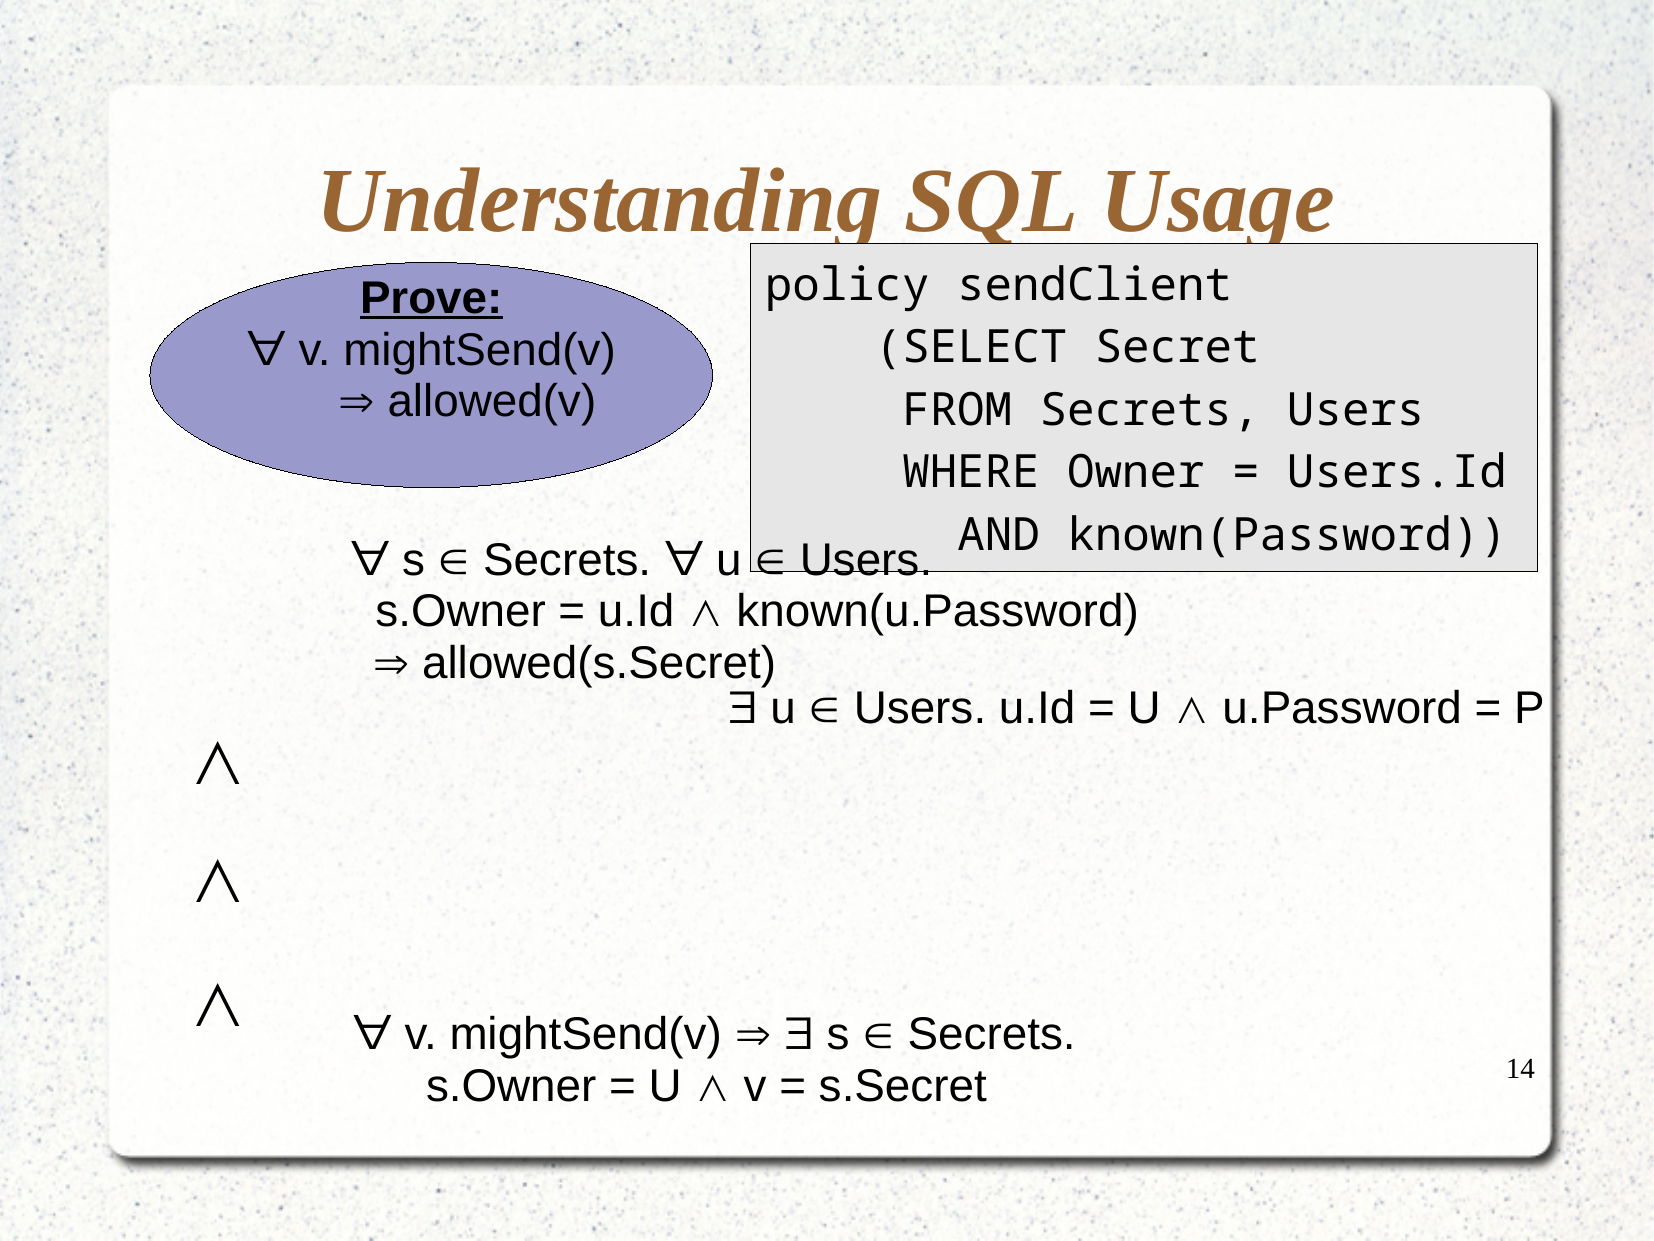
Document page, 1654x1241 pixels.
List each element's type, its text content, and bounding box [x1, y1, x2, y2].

title Understanding SQL Usage [118, 104, 1536, 297]
text_box Prove: ∀ v. mightSend(v) ⇒ allowed(v) [149, 262, 713, 488]
text_box ∀ s ∈ Secrets. ∀ u ∈ Users. s.Owner = u.Id ∧ known(u.Password) ⇒ allowed(s.Secret) [335, 526, 1206, 696]
picture [0, 0, 1654, 1241]
text_box ∀ v. mightSend(v) ⇒ ∃ s ∈ Secrets. s.Owner = U ∧ v = s.Secret [337, 1000, 1388, 1119]
text_box policy sendClient (SELECT Secret FROM Secrets, Users WHERE Owner = Users.Id AND known(Password)) [750, 243, 1538, 526]
text_box ∧ [173, 966, 263, 1057]
text_box ∧ [173, 842, 263, 933]
text_box ∃ u ∈ Users. u.Id = U ∧ u.Password = P [712, 675, 1576, 742]
text_box ∧ [173, 724, 263, 815]
